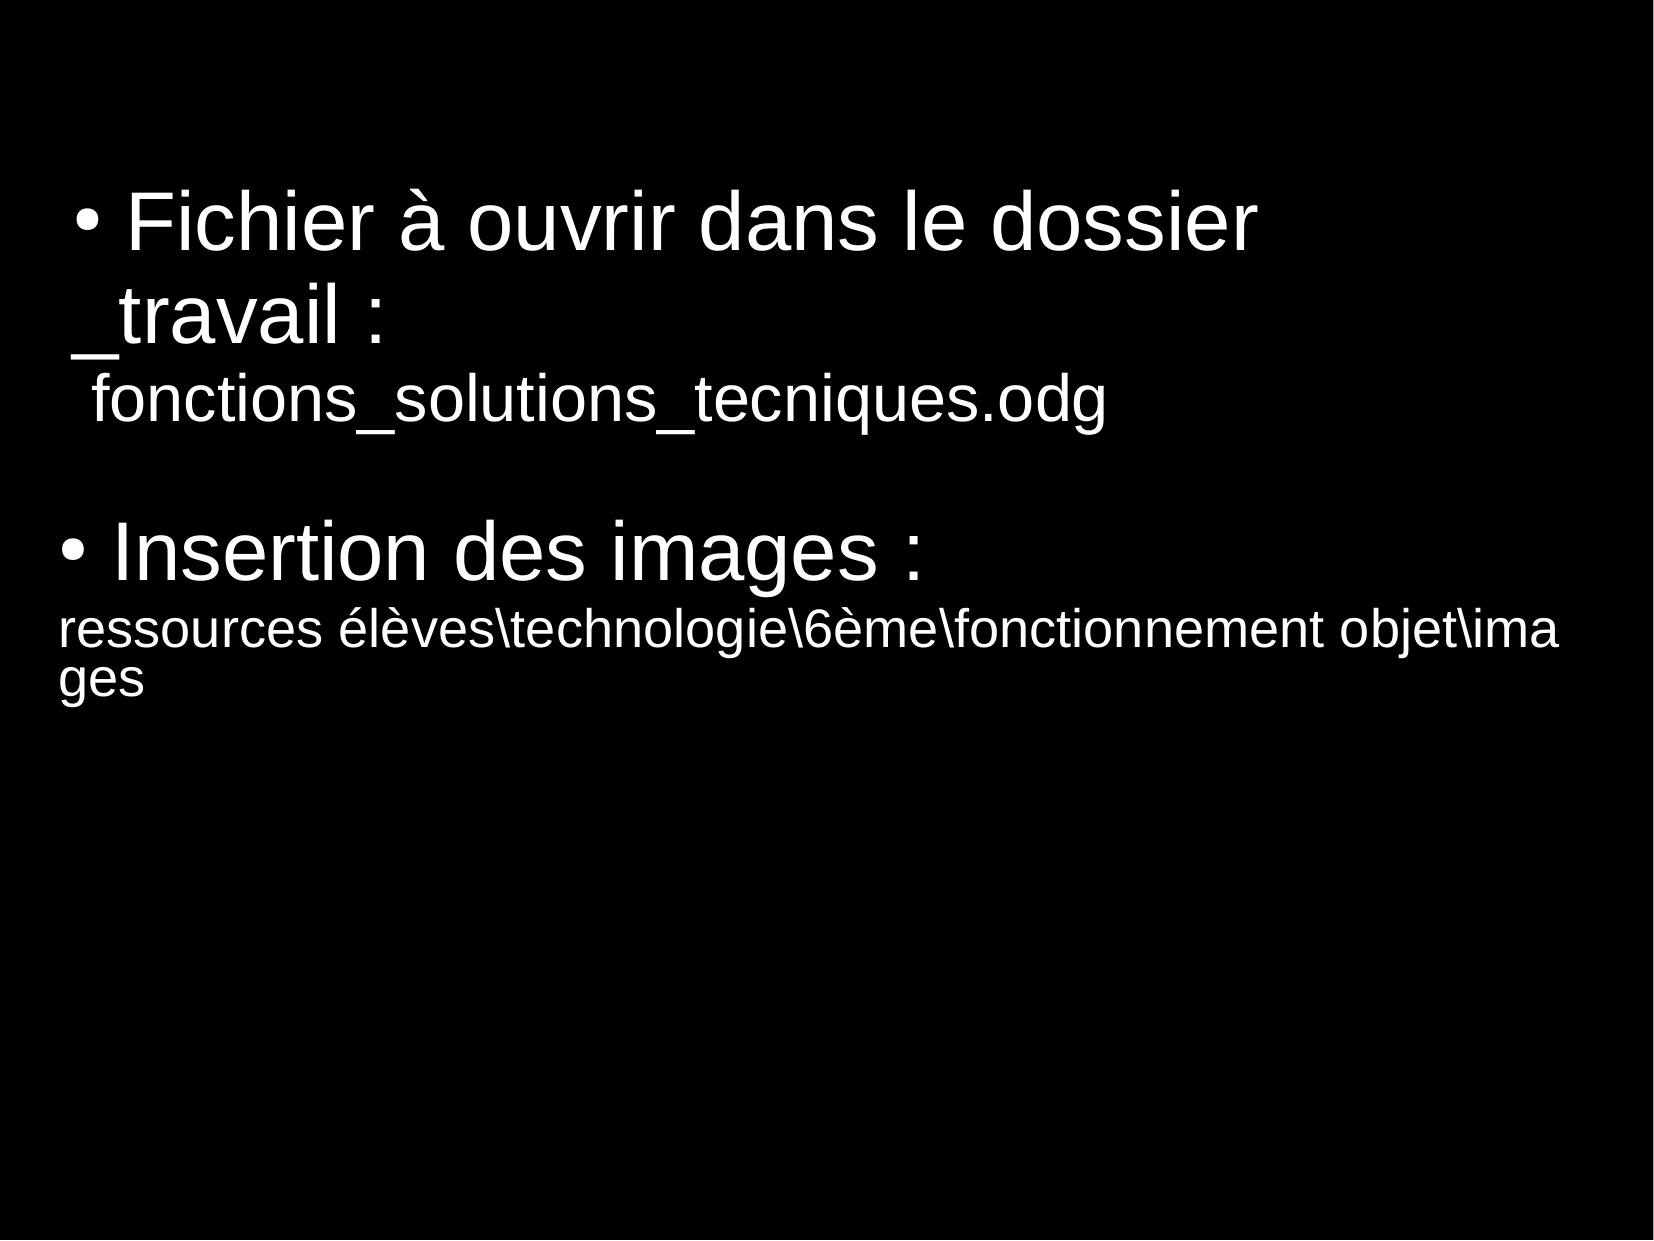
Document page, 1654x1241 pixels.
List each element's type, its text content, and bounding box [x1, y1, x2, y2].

text_box Insertion des images : ressources élèves\technologie\6ème\fonctionnement objet\images [43, 497, 1598, 667]
text_box Fichier à ouvrir dans le dossier _travail : fonctions_solutions_tecniques.odg [57, 167, 1606, 444]
